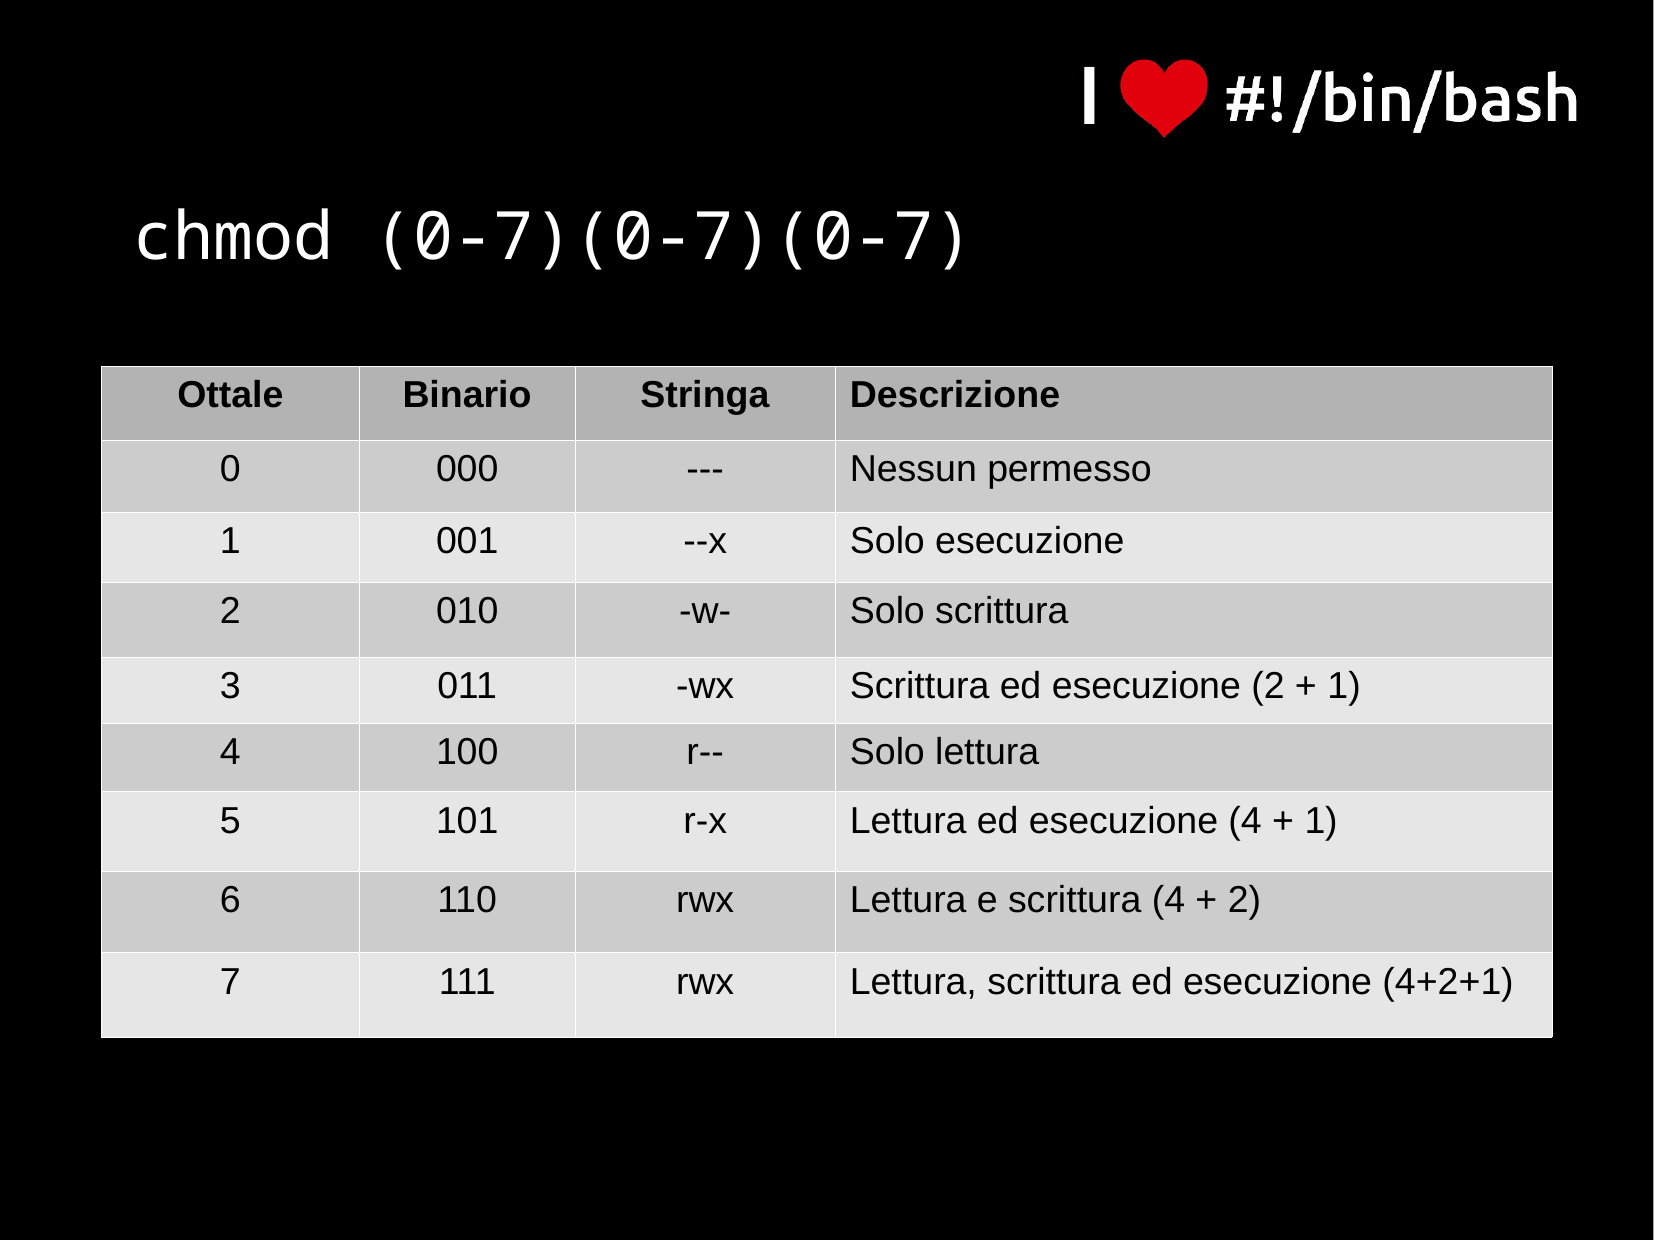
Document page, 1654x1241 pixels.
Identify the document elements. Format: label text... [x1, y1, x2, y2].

table_cell Nessun permesso [836, 441, 1552, 512]
table_cell 7 [102, 953, 359, 1037]
table_cell 4 [102, 724, 359, 791]
table_cell Solo lettura [836, 724, 1552, 791]
table_cell 011 [360, 658, 575, 723]
table_header Descrizione [836, 367, 1552, 440]
table_cell Solo scrittura [836, 583, 1552, 657]
table_cell 100 [360, 724, 575, 791]
table_cell 010 [360, 583, 575, 657]
table_header Stringa [576, 367, 835, 440]
picture [1064, 45, 1595, 154]
table_cell --- [576, 441, 835, 512]
table_cell 101 [360, 792, 575, 871]
table_cell Solo esecuzione [836, 513, 1552, 582]
table_cell -wx [576, 658, 835, 723]
table_cell 2 [102, 583, 359, 657]
table_cell 1 [102, 513, 359, 582]
text_box chmod (0-7)(0-7)(0-7) [118, 180, 994, 274]
table_cell Lettura ed esecuzione (4 + 1) [836, 792, 1552, 871]
table_cell 111 [360, 953, 575, 1037]
table_cell Lettura e scrittura (4 + 2) [836, 872, 1552, 952]
table_cell Scrittura ed esecuzione (2 + 1) [836, 658, 1552, 723]
table_cell 3 [102, 658, 359, 723]
table_cell r-- [576, 724, 835, 791]
table_cell 5 [102, 792, 359, 871]
table_cell Lettura, scrittura ed esecuzione (4+2+1) [836, 953, 1552, 1037]
table_cell -w- [576, 583, 835, 657]
table_cell rwx [576, 953, 835, 1037]
table_cell --x [576, 513, 835, 582]
table_cell 000 [360, 441, 575, 512]
table_header Ottale [102, 367, 359, 440]
table_cell 001 [360, 513, 575, 582]
table_cell rwx [576, 872, 835, 952]
table_header Binario [360, 367, 575, 440]
table_cell 0 [102, 441, 359, 512]
table_cell r-x [576, 792, 835, 871]
table_cell 110 [360, 872, 575, 952]
table_cell 6 [102, 872, 359, 952]
